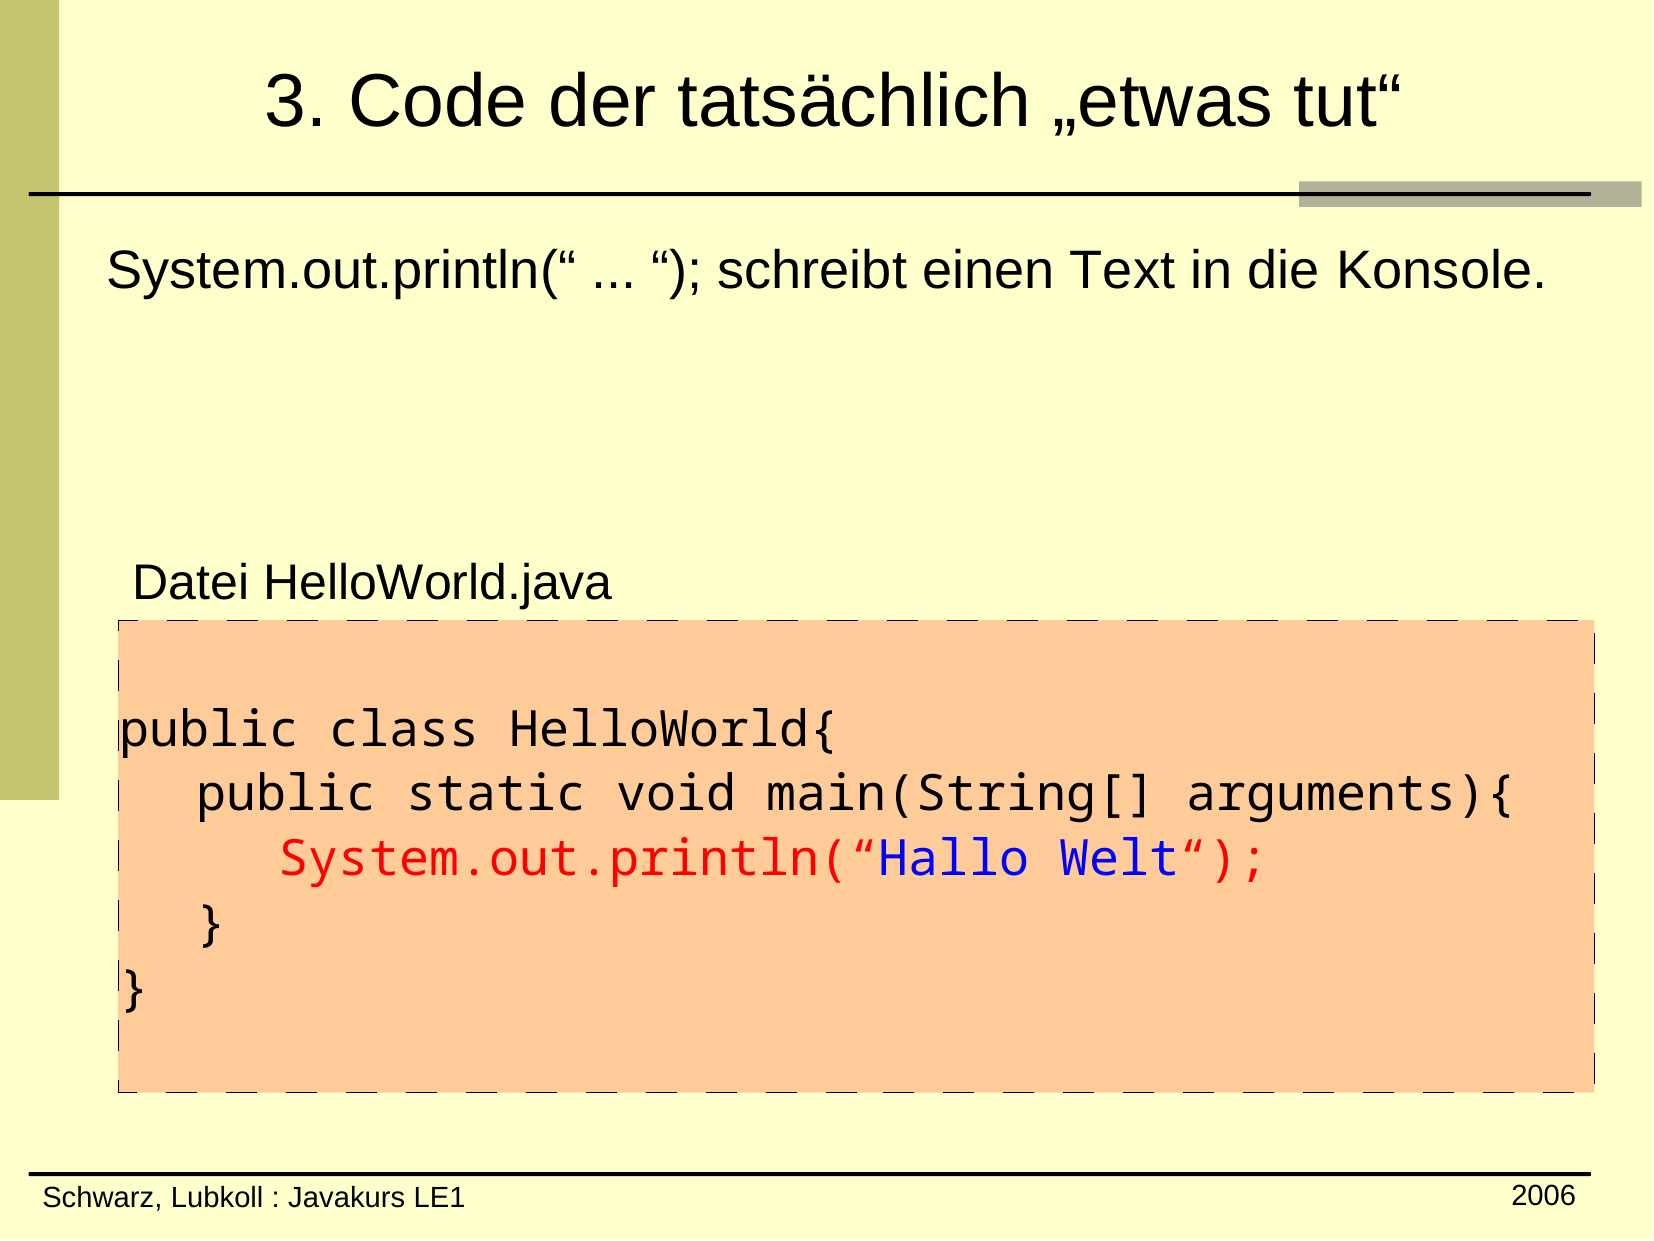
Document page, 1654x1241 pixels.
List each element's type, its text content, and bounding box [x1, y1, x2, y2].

text_box Datei HelloWorld.java [118, 549, 628, 621]
list System.out.println(“ ... “); schreibt einen Text in die Konsole. [88, 242, 1613, 502]
text_box public class HelloWorld{ public static void main(String[] arguments){ System.out.println(“Hallo Welt“); } } [118, 620, 1595, 1093]
title 3. Code der tatsächlich „etwas tut“ [119, 19, 1532, 188]
